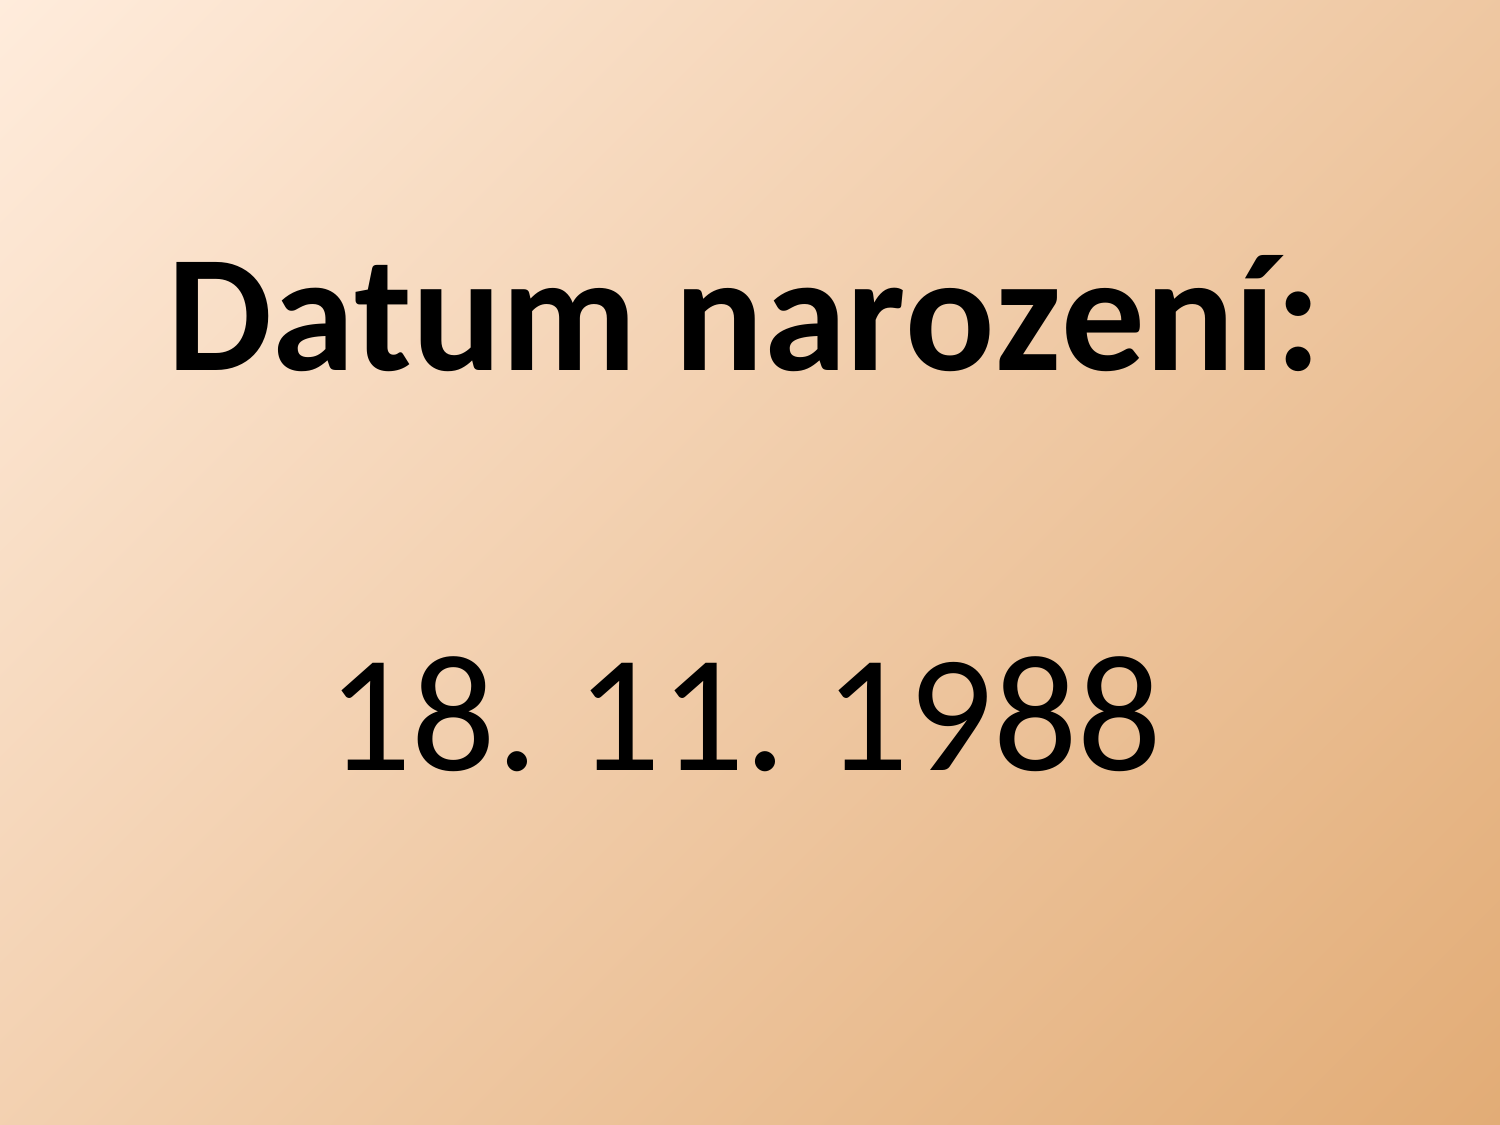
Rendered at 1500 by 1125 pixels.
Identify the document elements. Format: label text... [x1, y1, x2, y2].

title Datum narození: 18. 11. 1988 [70, 196, 1421, 812]
